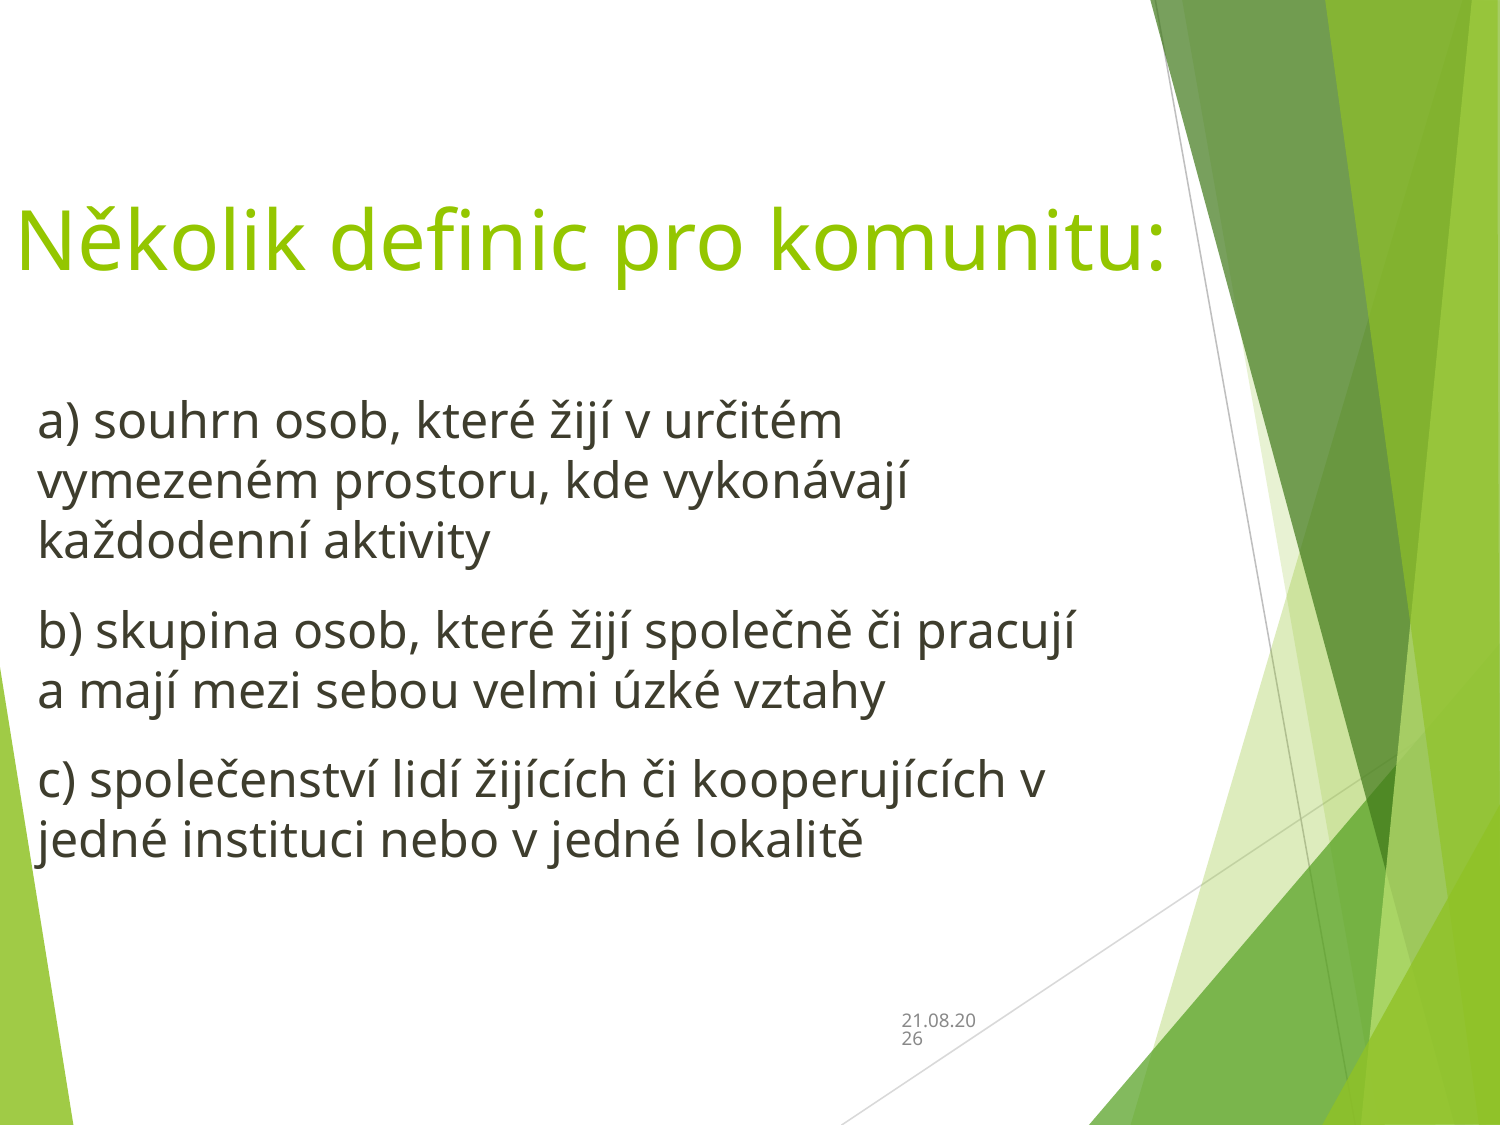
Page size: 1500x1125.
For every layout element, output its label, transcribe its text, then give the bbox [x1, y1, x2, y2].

text_box 07.04.2021 [886, 991, 999, 1051]
title Několik definic pro komunitu: [0, 179, 1397, 356]
list a) souhrn osob, které žijí v určitém vymezeném prostoru, kde vykonávají každodenní aktivity b) skupina osob, které žijí společně či pracují a mají mezi sebou velmi úzké vztahy c) společenství lidí žijících či kooperujících v jedné instituci nebo v jedné lokalitě [0, 381, 1112, 957]
